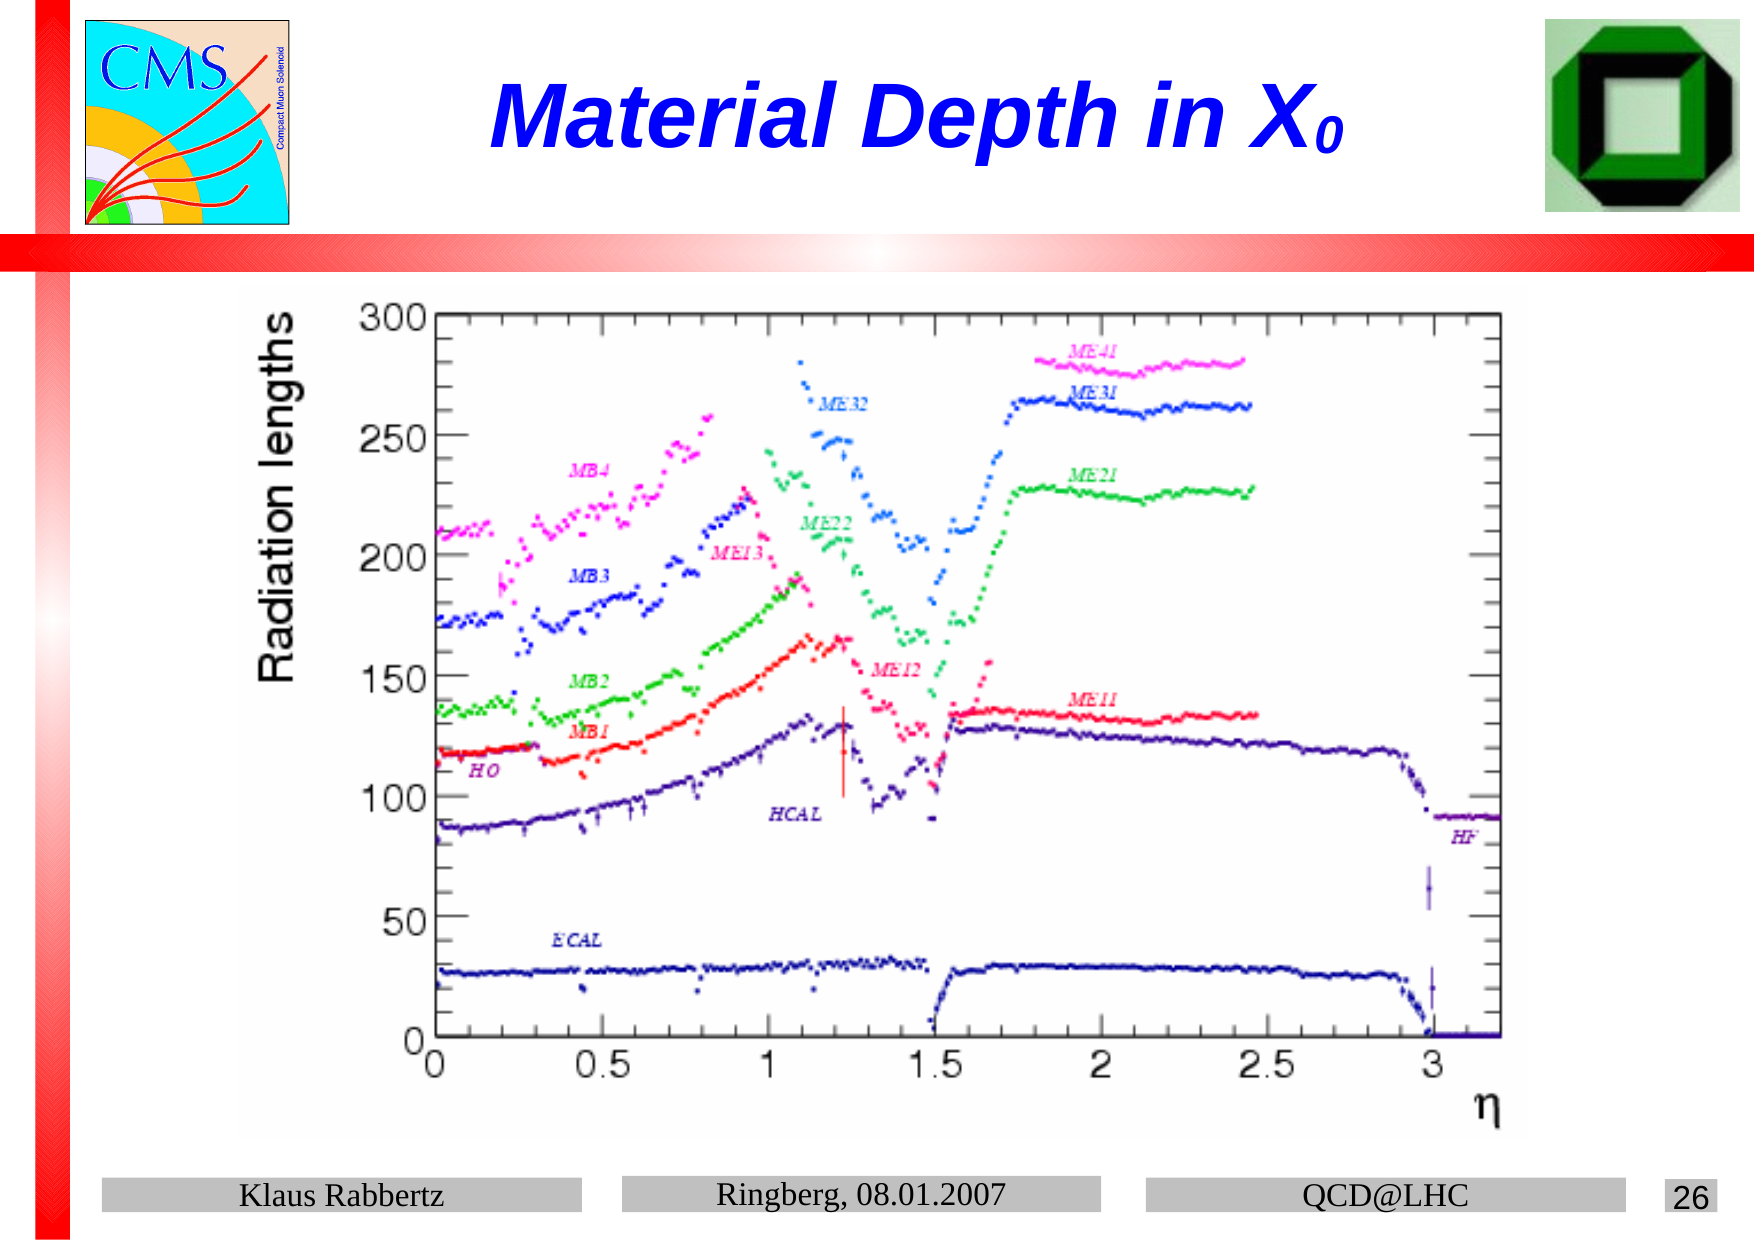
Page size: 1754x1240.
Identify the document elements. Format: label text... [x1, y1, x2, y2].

picture [84, 19, 290, 225]
title Material Depth in X0 [317, 11, 1517, 219]
picture [1545, 19, 1740, 212]
picture [236, 274, 1530, 1156]
